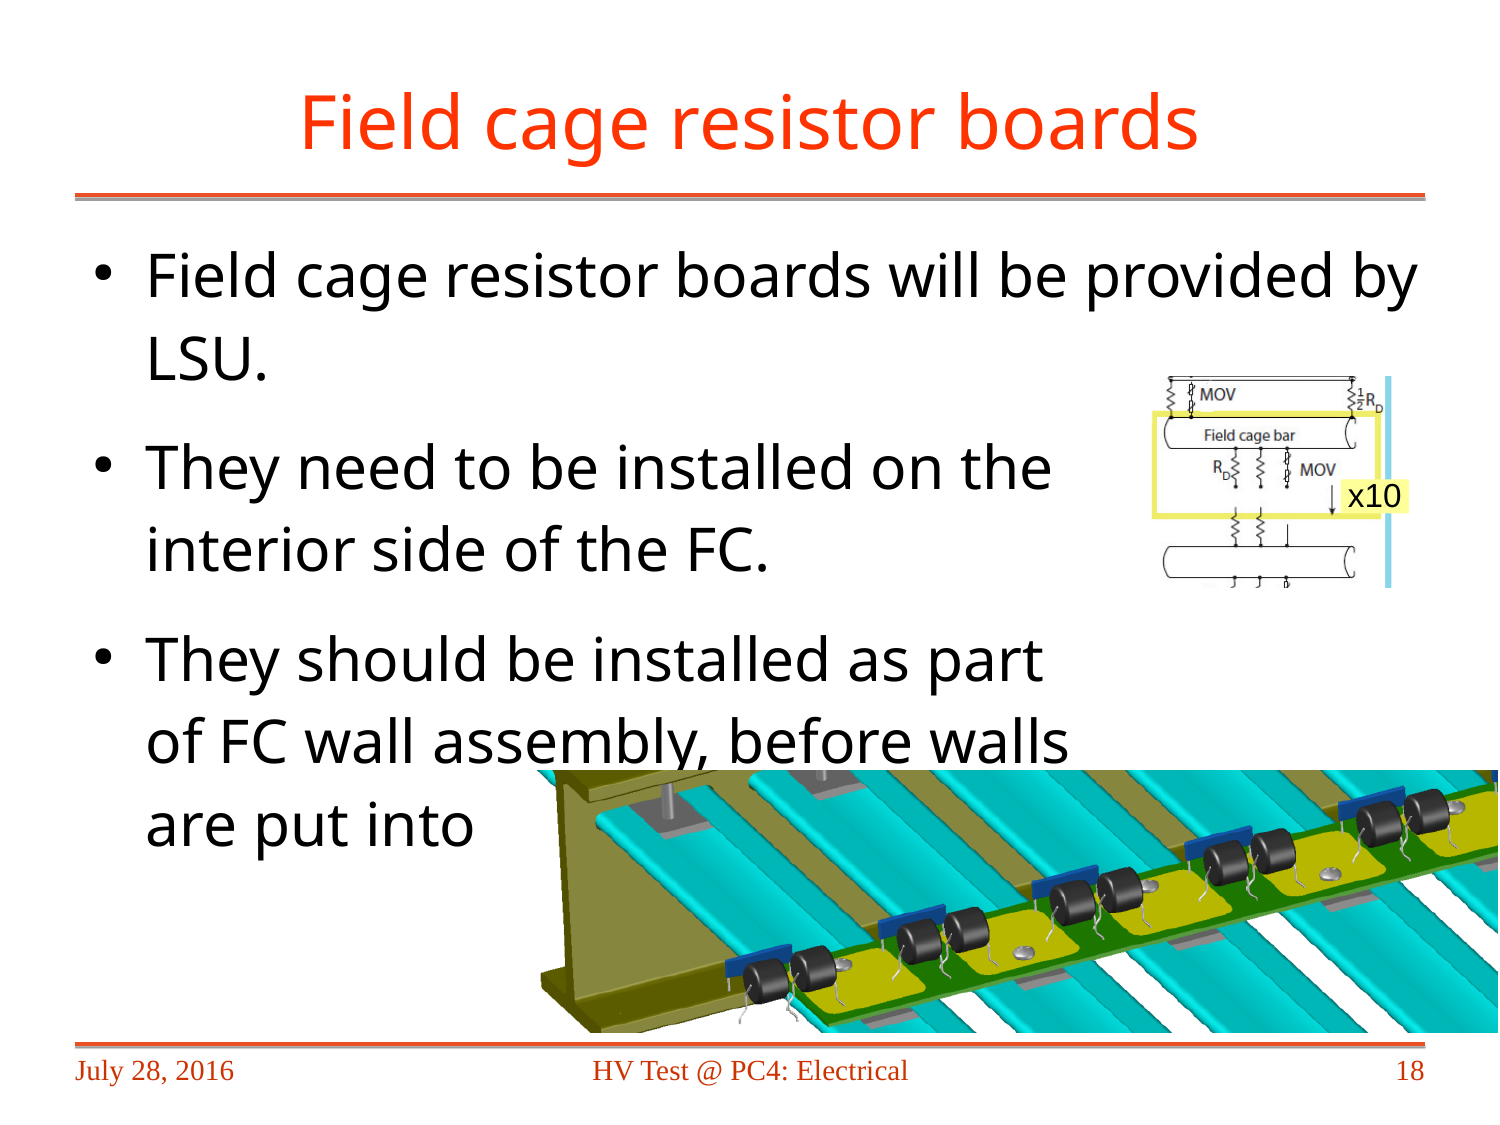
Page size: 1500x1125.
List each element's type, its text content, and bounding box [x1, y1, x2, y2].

title Field cage resistor boards [75, 44, 1425, 196]
list Field cage resistor boards will be provided by LSU. They need to be installed on the interior side of the FC. They should be installed as part of FC wall assembly, before walls are put into place. [75, 232, 1425, 1002]
text_box x10 [1340, 479, 1409, 514]
picture [483, 770, 1498, 1033]
picture [1148, 376, 1401, 588]
